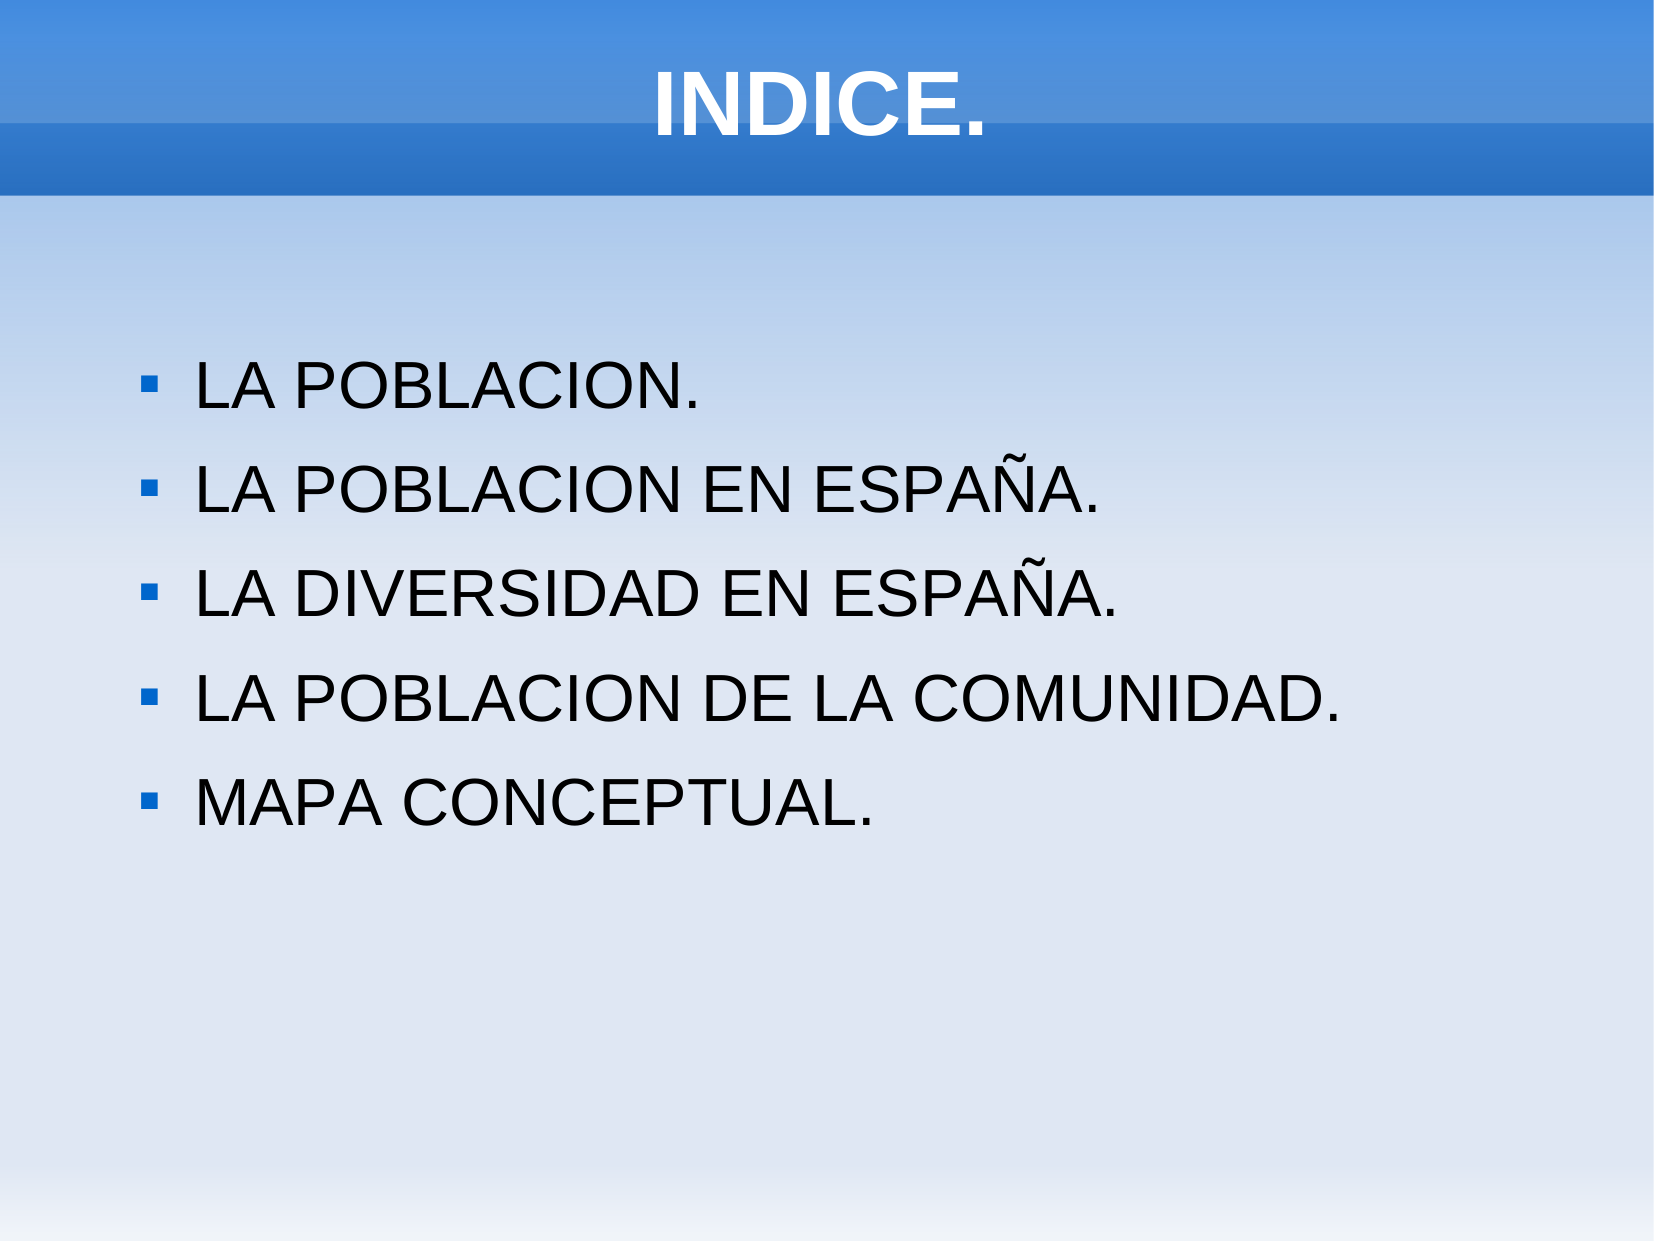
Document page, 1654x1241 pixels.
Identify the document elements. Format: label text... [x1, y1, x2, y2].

title INDICE. [76, 0, 1565, 208]
picture [0, 0, 1654, 1241]
list LA POBLACION. LA POBLACION EN ESPAÑA. LA DIVERSIDAD EN ESPAÑA. LA POBLACION DE LA COMUNIDAD. MAPA CONCEPTUAL. [123, 347, 1536, 1241]
